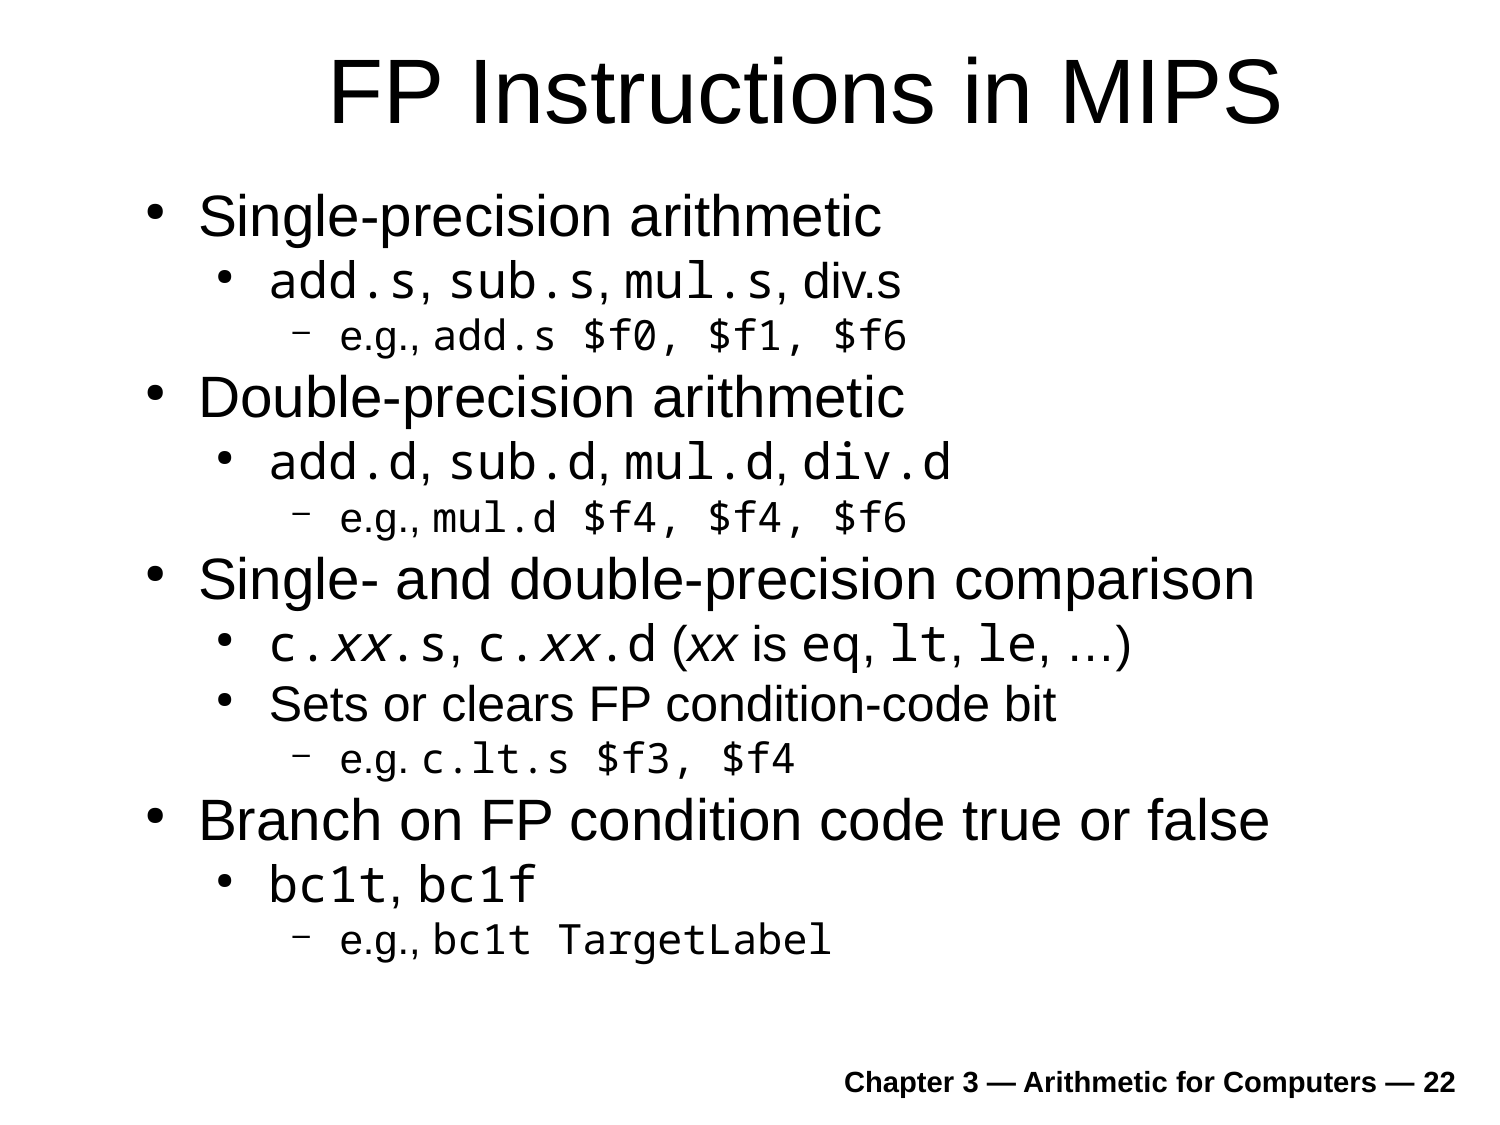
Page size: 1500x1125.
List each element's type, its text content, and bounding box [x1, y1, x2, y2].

text_box Chapter 3 — Arithmetic for Computers — <number> [277, 1046, 1471, 1106]
list Single-precision arithmetic add.s, sub.s, mul.s, div.s e.g., add.s $f0, $f1, $f6 Double-precision arithmetic add.d, sub.d, mul.d, div.d e.g., mul.d $f4, $f4, $f6 Single- and double-precision comparison c.xx.s, c.xx.d (xx is eq, lt, le, …) Sets or clears FP condition-code bit e.g. c.lt.s $f3, $f4 Branch on FP condition code true or false bc1t, bc1f e.g., bc1t TargetLabel [112, 184, 1469, 1024]
title FP Instructions in MIPS [112, 23, 1468, 149]
